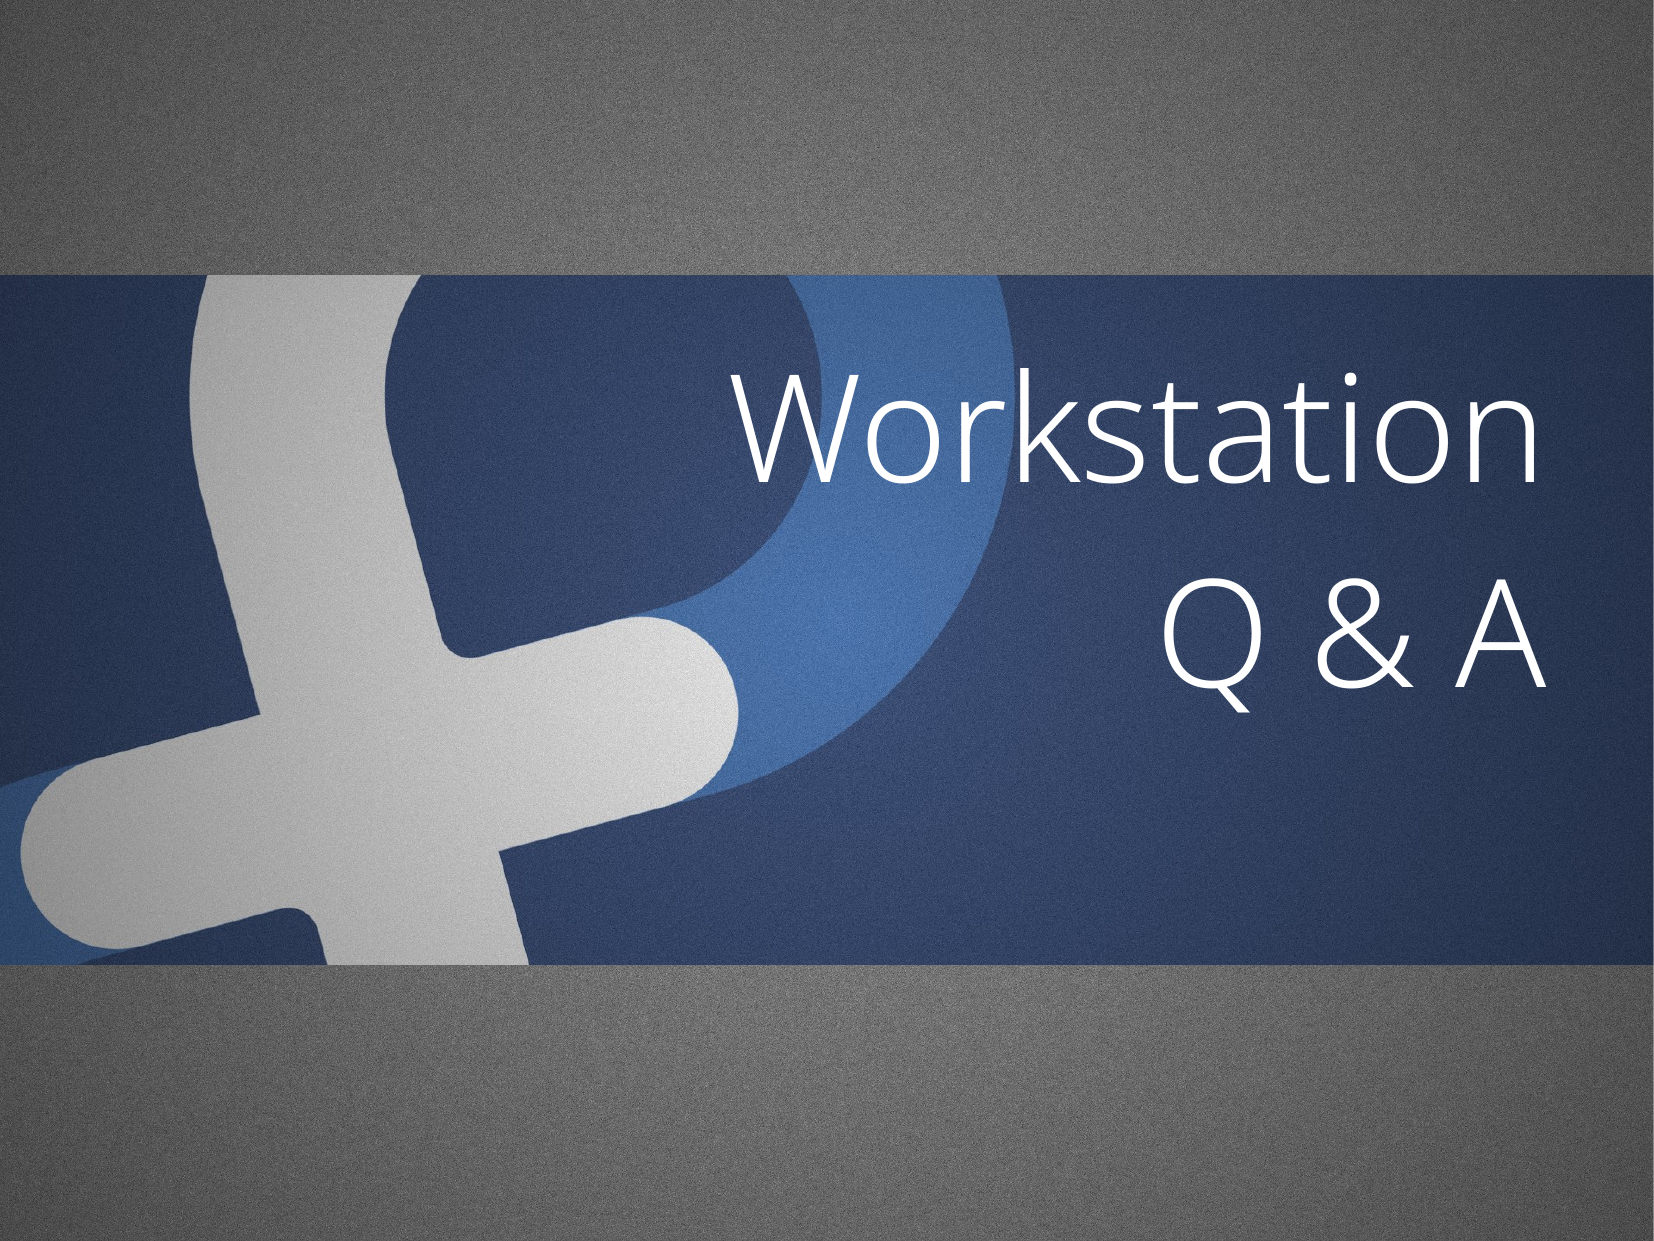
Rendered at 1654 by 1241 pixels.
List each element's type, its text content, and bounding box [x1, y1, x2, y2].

text_box Workstation Q & A [447, 315, 1562, 739]
picture [0, 0, 1654, 1241]
